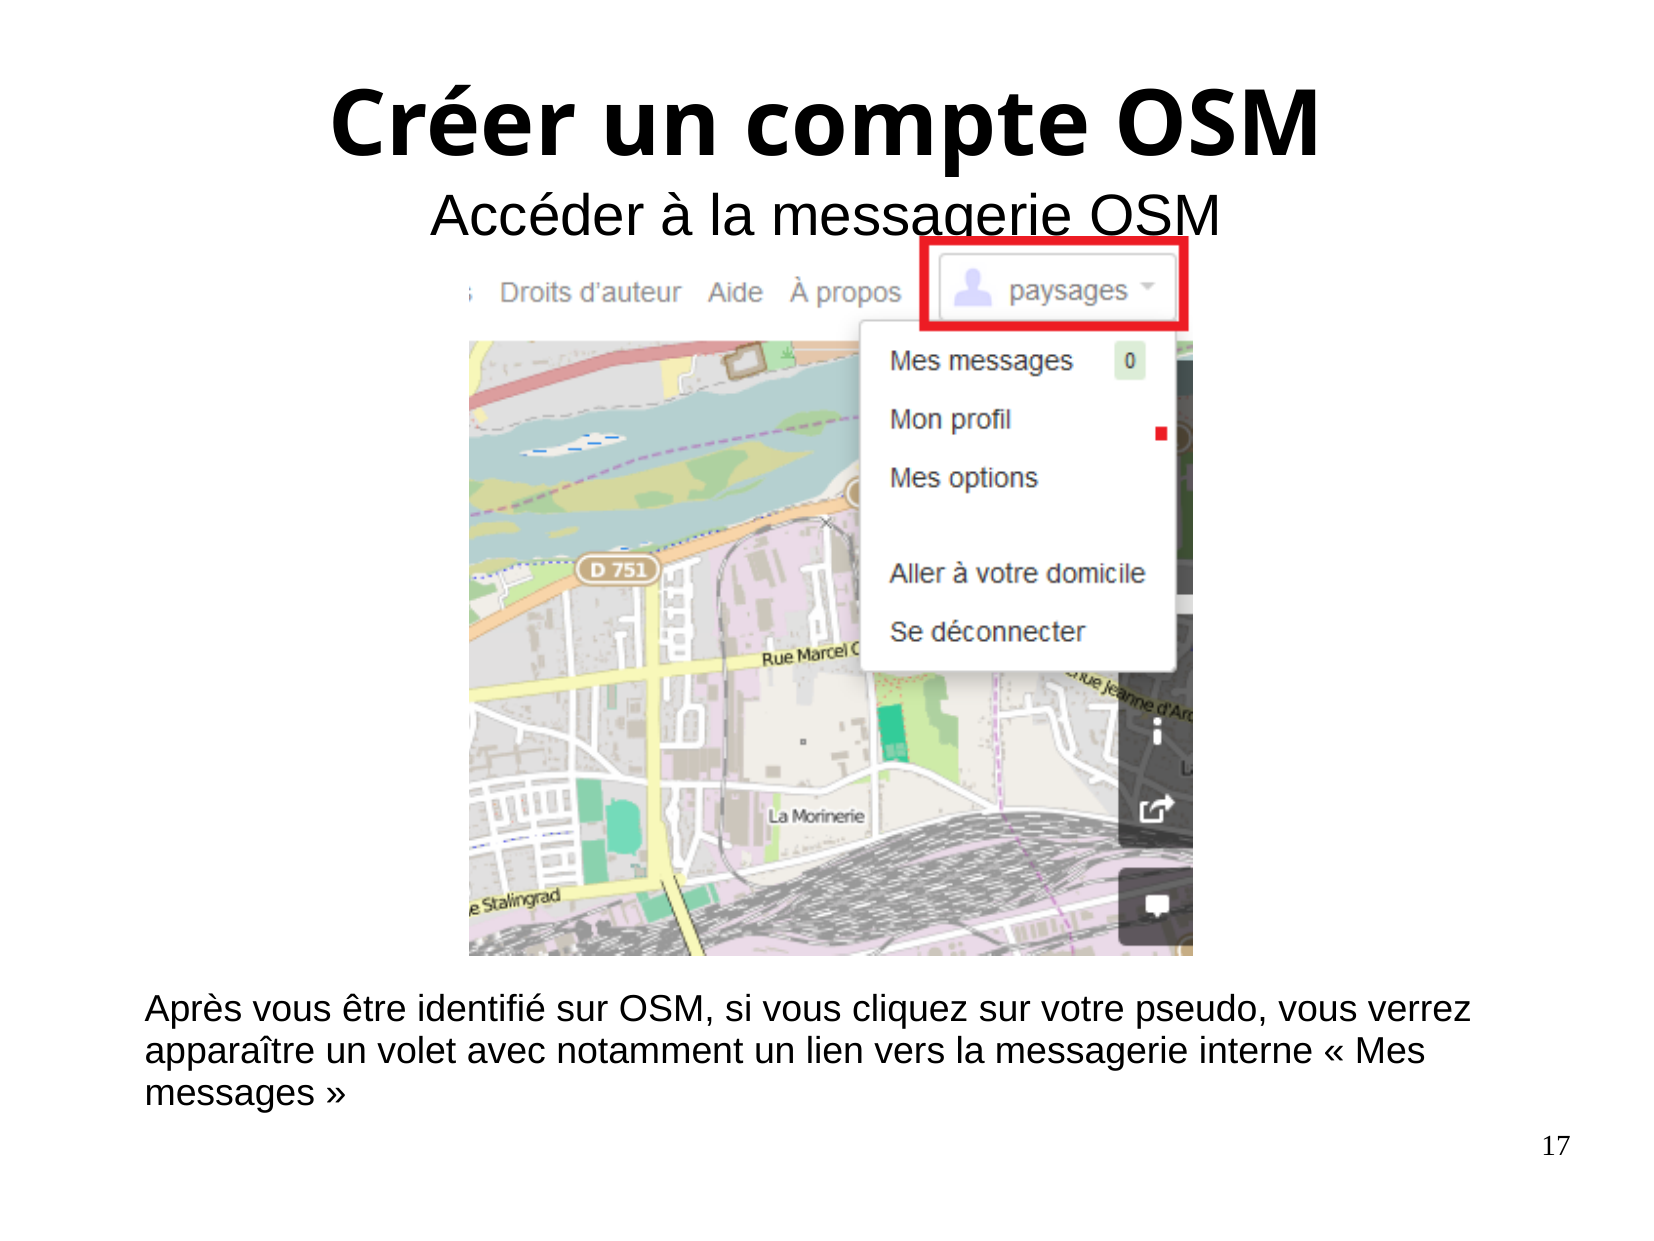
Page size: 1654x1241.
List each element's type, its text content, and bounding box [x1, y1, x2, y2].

picture [469, 236, 1193, 956]
text_box Après vous être identifié sur OSM, si vous cliquez sur votre pseudo, vous verrez apparaître un volet avec notamment un lien vers la messagerie interne « Mes messages » [129, 980, 1536, 1122]
title Créer un compte OSM Accéder à la messagerie OSM [82, 49, 1571, 257]
